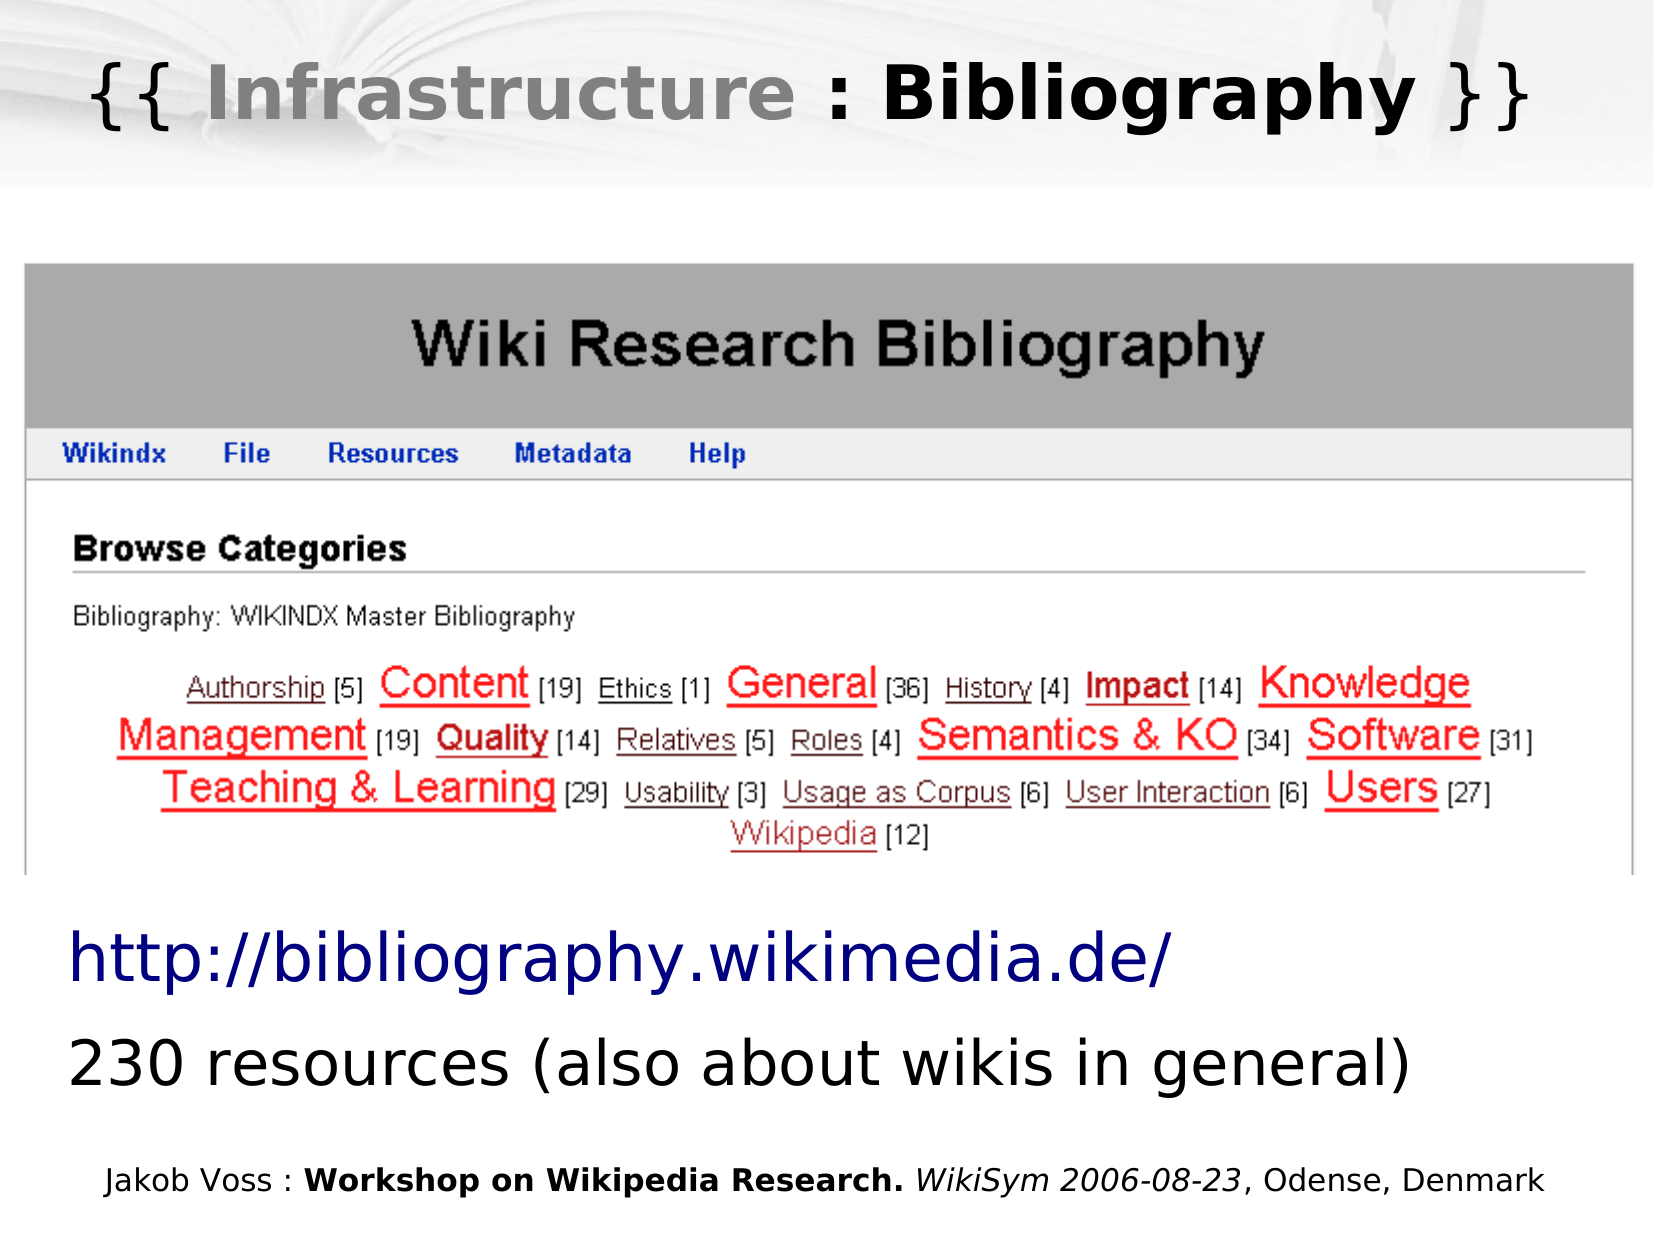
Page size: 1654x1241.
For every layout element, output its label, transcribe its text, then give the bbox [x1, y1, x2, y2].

list http://bibliography.wikimedia.de/ 230 resources (also about wikis in general) [49, 919, 1538, 1126]
title {{ Infrastructure : Bibliography }} [82, 37, 1571, 151]
picture [0, 0, 1654, 188]
picture [23, 262, 1636, 875]
